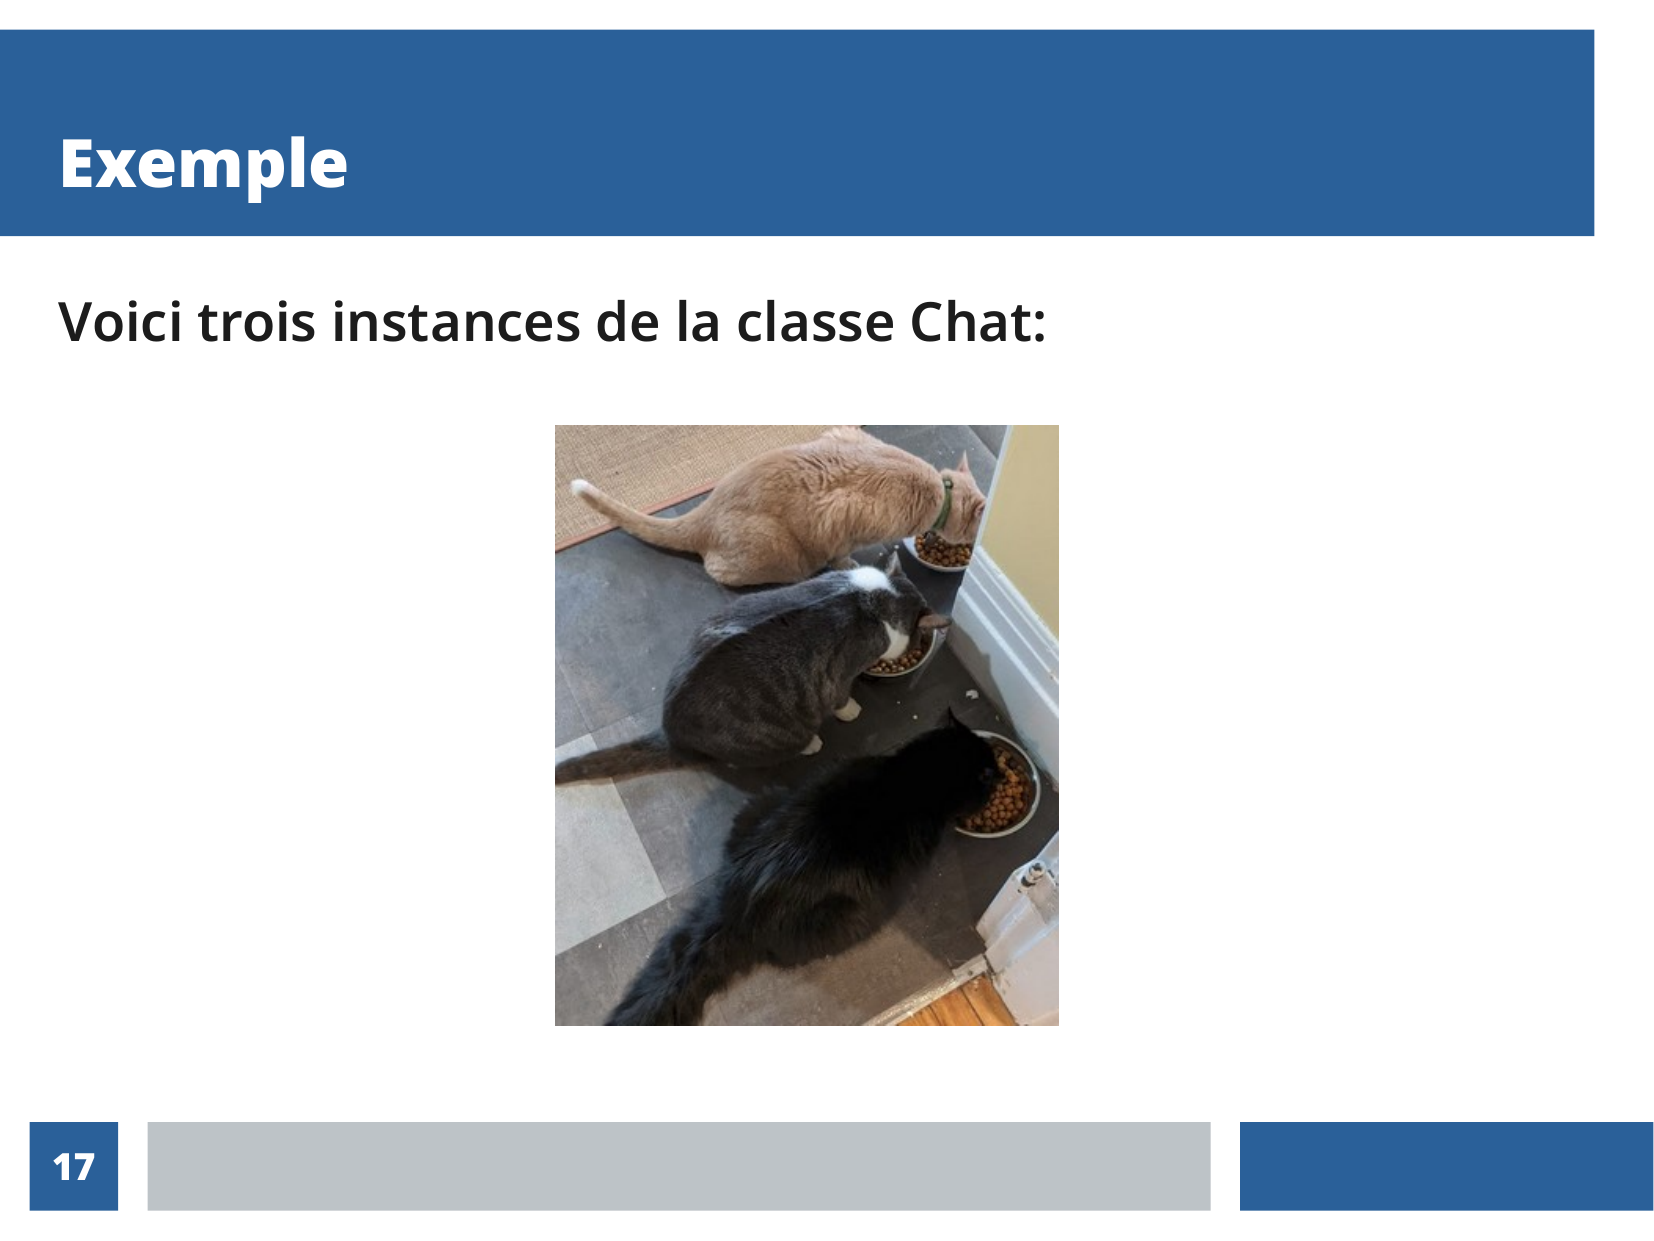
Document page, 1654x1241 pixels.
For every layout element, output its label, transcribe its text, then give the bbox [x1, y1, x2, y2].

picture [555, 425, 1059, 1026]
title Exemple [59, 59, 1595, 207]
list Voici trois instances de la classe Chat: [59, 283, 1565, 384]
